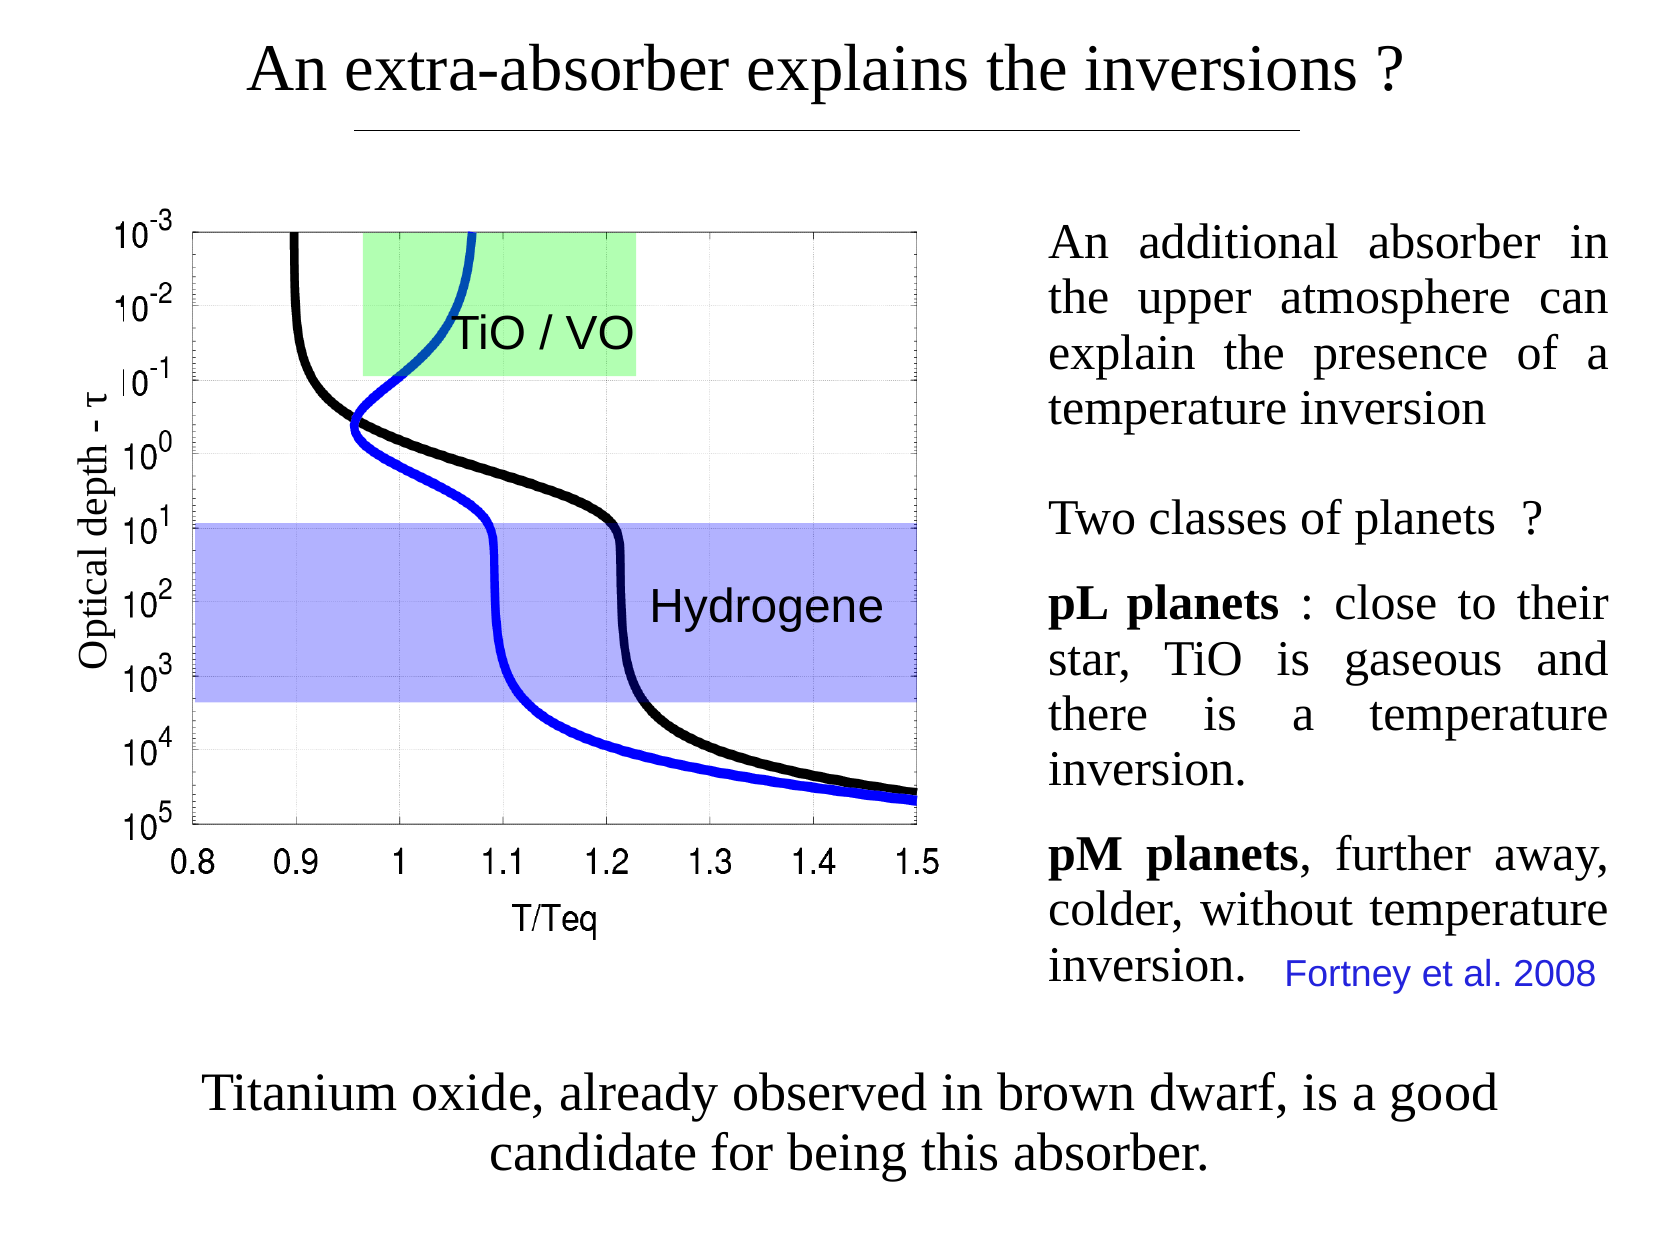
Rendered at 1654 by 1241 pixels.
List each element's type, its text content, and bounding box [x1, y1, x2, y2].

text_box Fortney et al. 2008 [1269, 944, 1654, 1004]
text_box [195, 523, 917, 703]
text_box Titanium oxide, already observed in brown dwarf, is a good candidate for being this absorber. [82, 1054, 1619, 1190]
text_box Optical depth - τ [61, 307, 123, 686]
text_box An extra-absorber explains the inversions ? [29, 23, 1625, 113]
picture [50, 186, 975, 945]
text_box Hydrogene [634, 571, 928, 684]
text_box [362, 232, 637, 377]
text_box TiO / VO [435, 298, 651, 367]
text_box An additional absorber in the upper atmosphere can explain the presence of a temperature inversion Two classes of planets ? pL planets : close to their star, TiO is gaseous and there is a temperature inversion. pM planets, further away, colder, without temperature inversion. [1033, 206, 1625, 1110]
